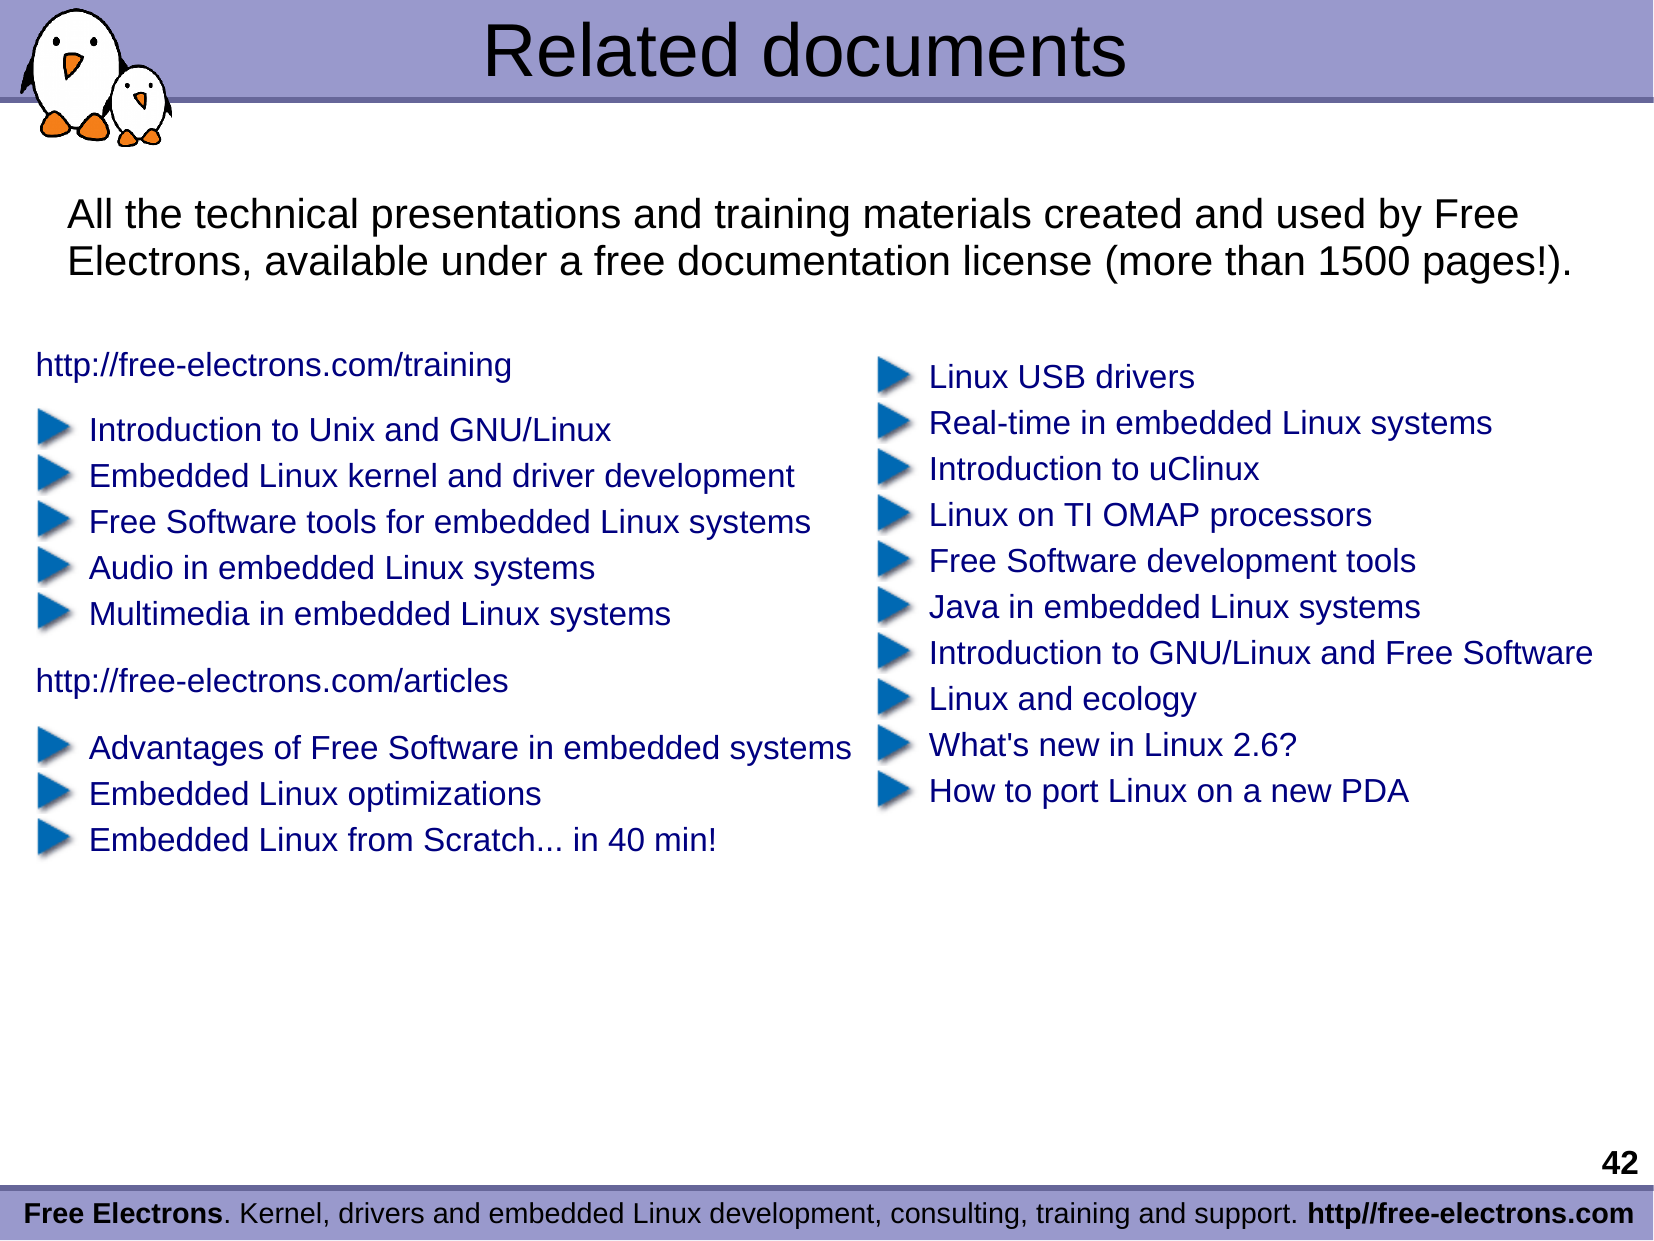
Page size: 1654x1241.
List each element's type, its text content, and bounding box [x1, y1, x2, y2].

list All the technical presentations and training materials created and used by Free Electrons, available under a free documentation license (more than 1500 pages!). [49, 191, 1603, 325]
picture [20, 8, 172, 147]
list http://free-electrons.com/training Introduction to Unix and GNU/Linux Embedded Linux kernel and driver development Free Software tools for embedded Linux systems Audio in embedded Linux systems Multimedia in embedded Linux systems http://free-electrons.com/articles Advantages of Free Software in embedded systems Embedded Linux optimizations Embedded Linux from Scratch... in 40 min! [17, 346, 854, 1038]
list Linux USB drivers Real-time in embedded Linux systems Introduction to uClinux Linux on TI OMAP processors Free Software development tools Java in embedded Linux systems Introduction to GNU/Linux and Free Software Linux and ecology What's new in Linux 2.6? How to port Linux on a new PDA [858, 358, 1623, 1015]
title Related documents [60, 0, 1551, 102]
picture [875, 352, 920, 358]
